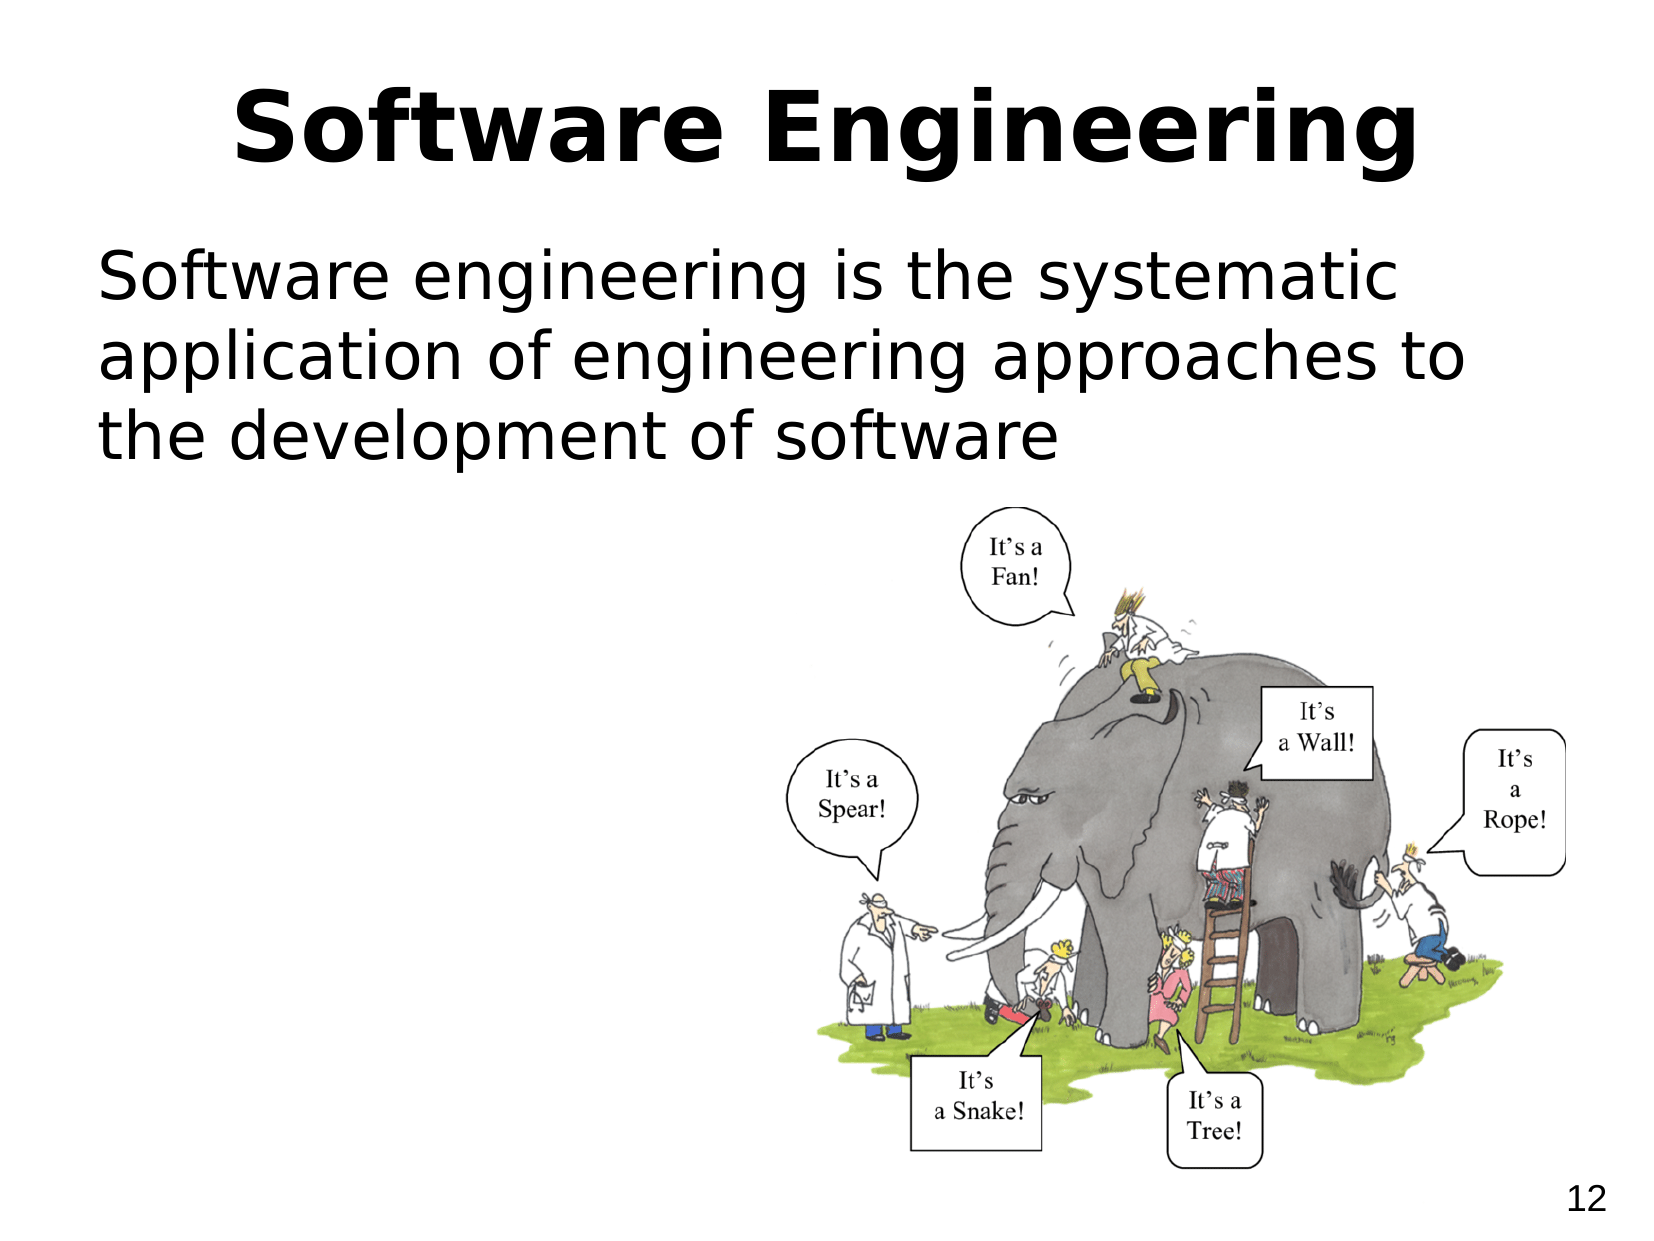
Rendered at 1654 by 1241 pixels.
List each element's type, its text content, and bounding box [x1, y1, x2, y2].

title Software Engineering [82, 49, 1571, 196]
picture [762, 507, 1566, 1205]
list Software engineering is the systematic application of engineering approaches to the development of software [82, 225, 1538, 1186]
